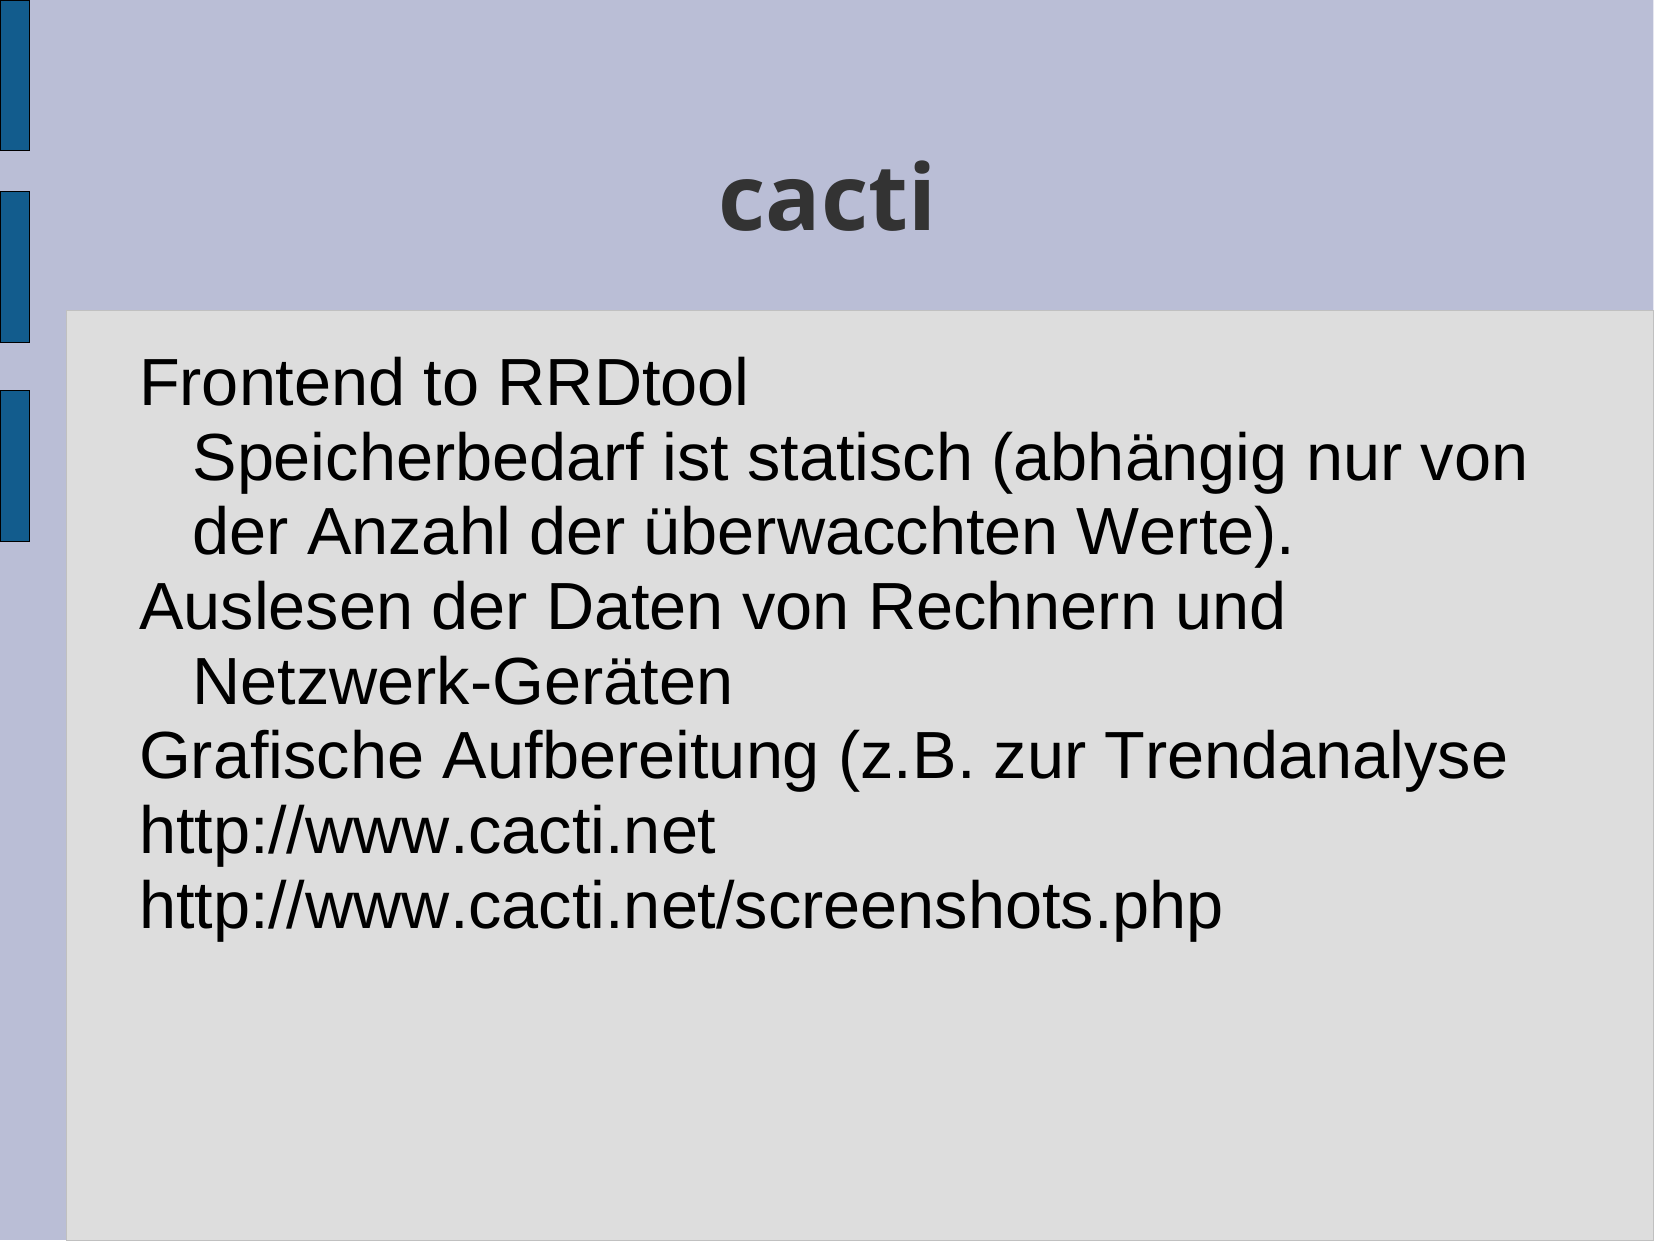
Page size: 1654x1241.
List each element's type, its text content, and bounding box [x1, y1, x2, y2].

title cacti [121, 91, 1534, 299]
list Frontend to RRDtool Speicherbedarf ist statisch (abhängig nur von der Anzahl der überwacchten Werte). Auslesen der Daten von Rechnern und Netzwerk-Geräten Grafische Aufbereitung (z.B. zur Trendanalyse http://www.cacti.net http://www.cacti.net/screenshots.php [121, 344, 1534, 1127]
